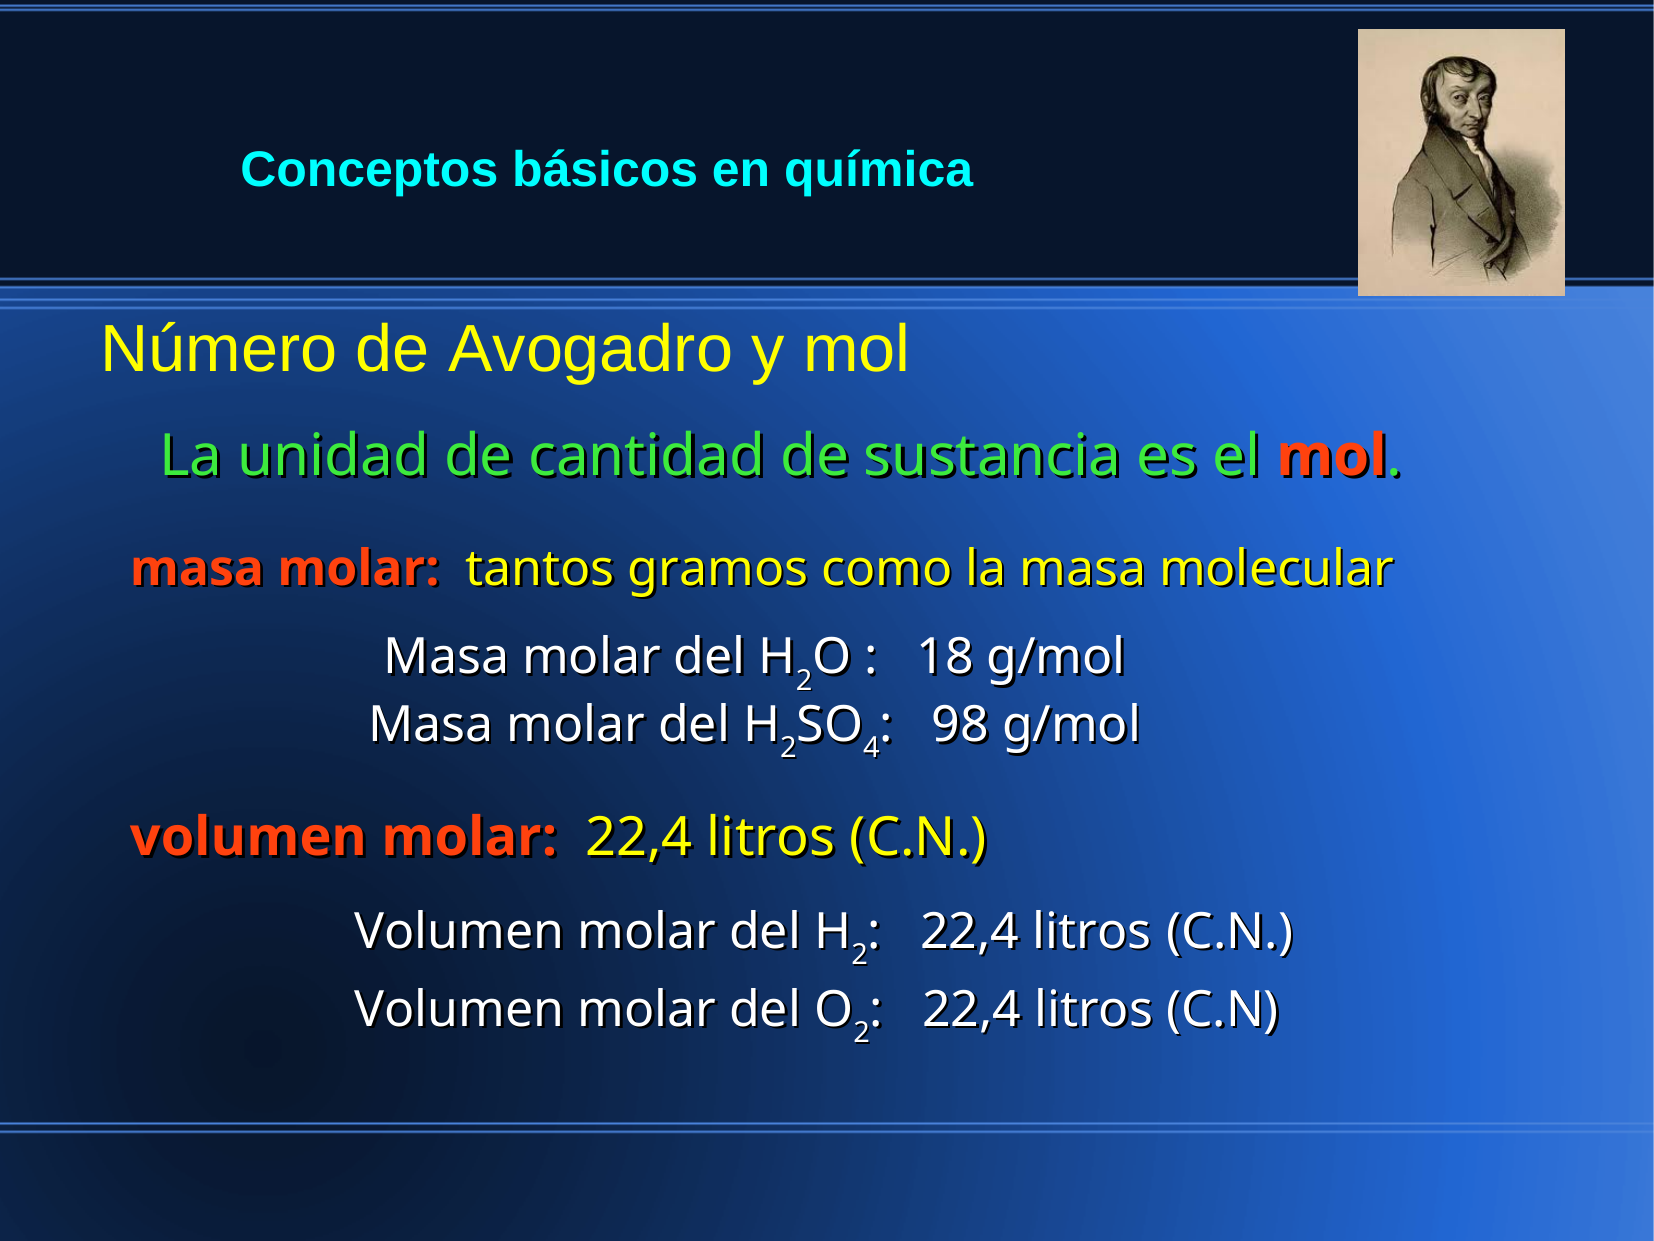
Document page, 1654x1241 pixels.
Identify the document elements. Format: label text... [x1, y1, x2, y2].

text_box volumen molar: 22,4 litros (C.N.) [59, 797, 1270, 958]
text_box La unidad de cantidad de sustancia es el mol. [88, 413, 1595, 496]
text_box Volumen molar del O2: 22,4 litros (C.N) [354, 972, 1595, 1063]
text_box Volumen molar del H2: 22,4 litros (C.N.) [354, 885, 1447, 964]
text_box masa molar: tantos gramos como la masa molecular [59, 531, 1565, 621]
picture [0, 0, 1654, 1241]
text_box Masa molar del H2O : 18 g/mol [383, 620, 1595, 709]
title Conceptos básicos en química [32, 118, 1182, 220]
text_box Masa molar del H2SO4: 98 g/mol [236, 679, 1418, 768]
list Número de Avogadro y mol [29, 206, 1654, 462]
